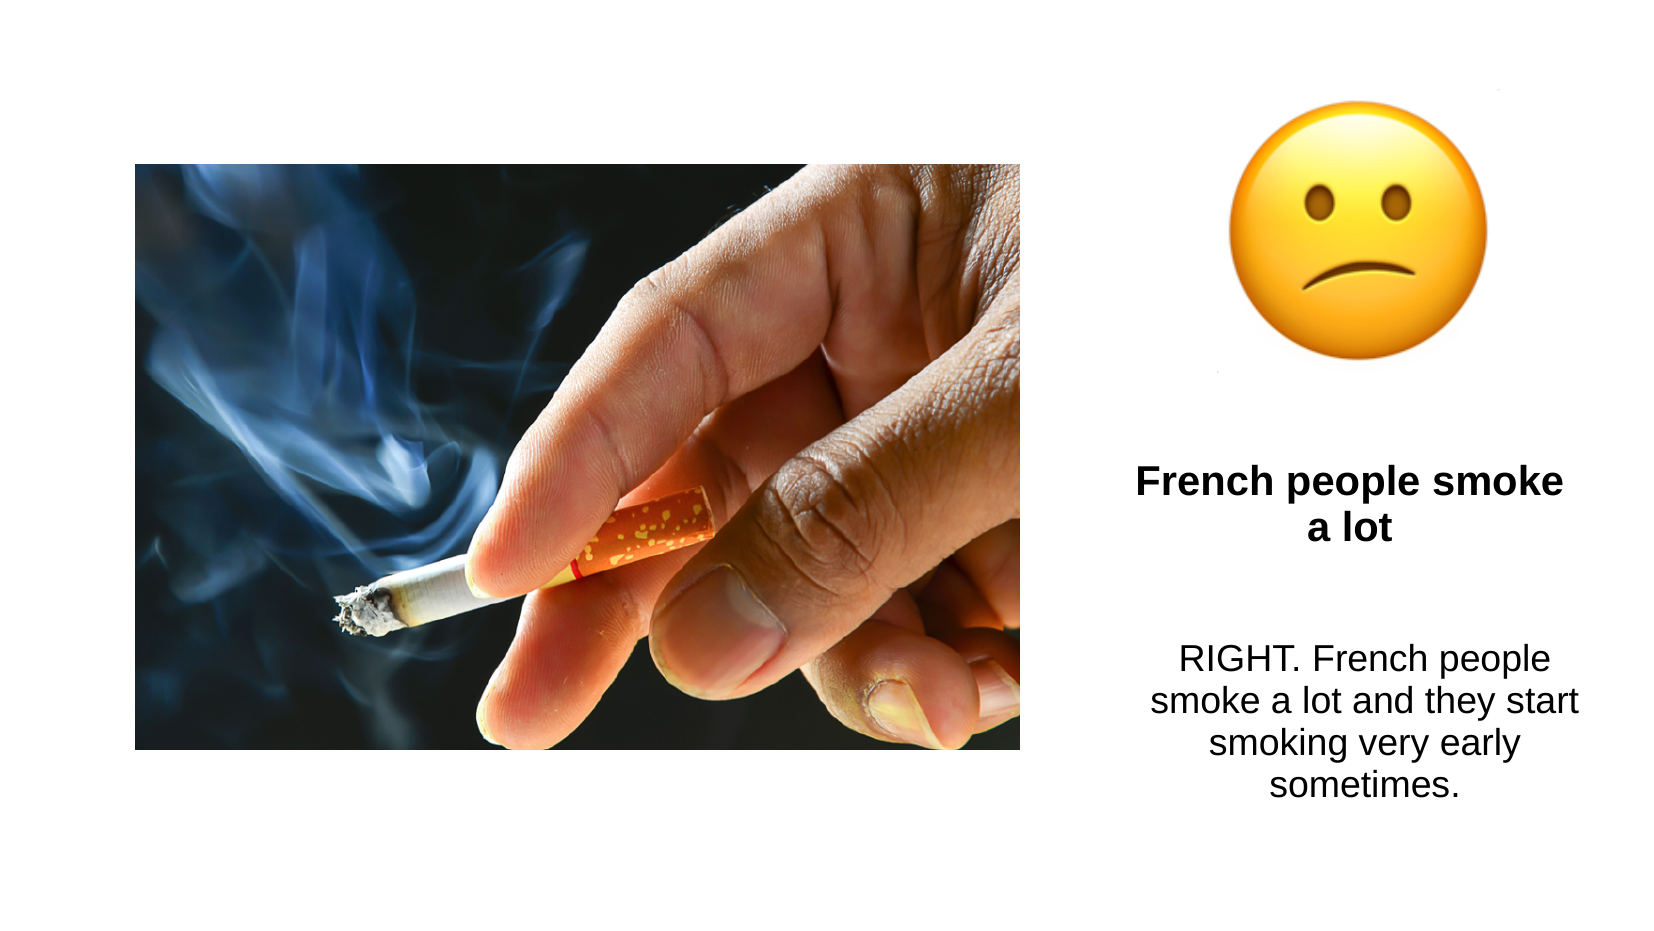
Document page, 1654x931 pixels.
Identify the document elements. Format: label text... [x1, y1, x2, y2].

picture [1217, 89, 1501, 373]
text_box French people smoke a lot [1110, 450, 1591, 558]
picture [135, 164, 1020, 751]
text_box RIGHT. French people smoke a lot and they start smoking very early sometimes. [1125, 630, 1606, 813]
